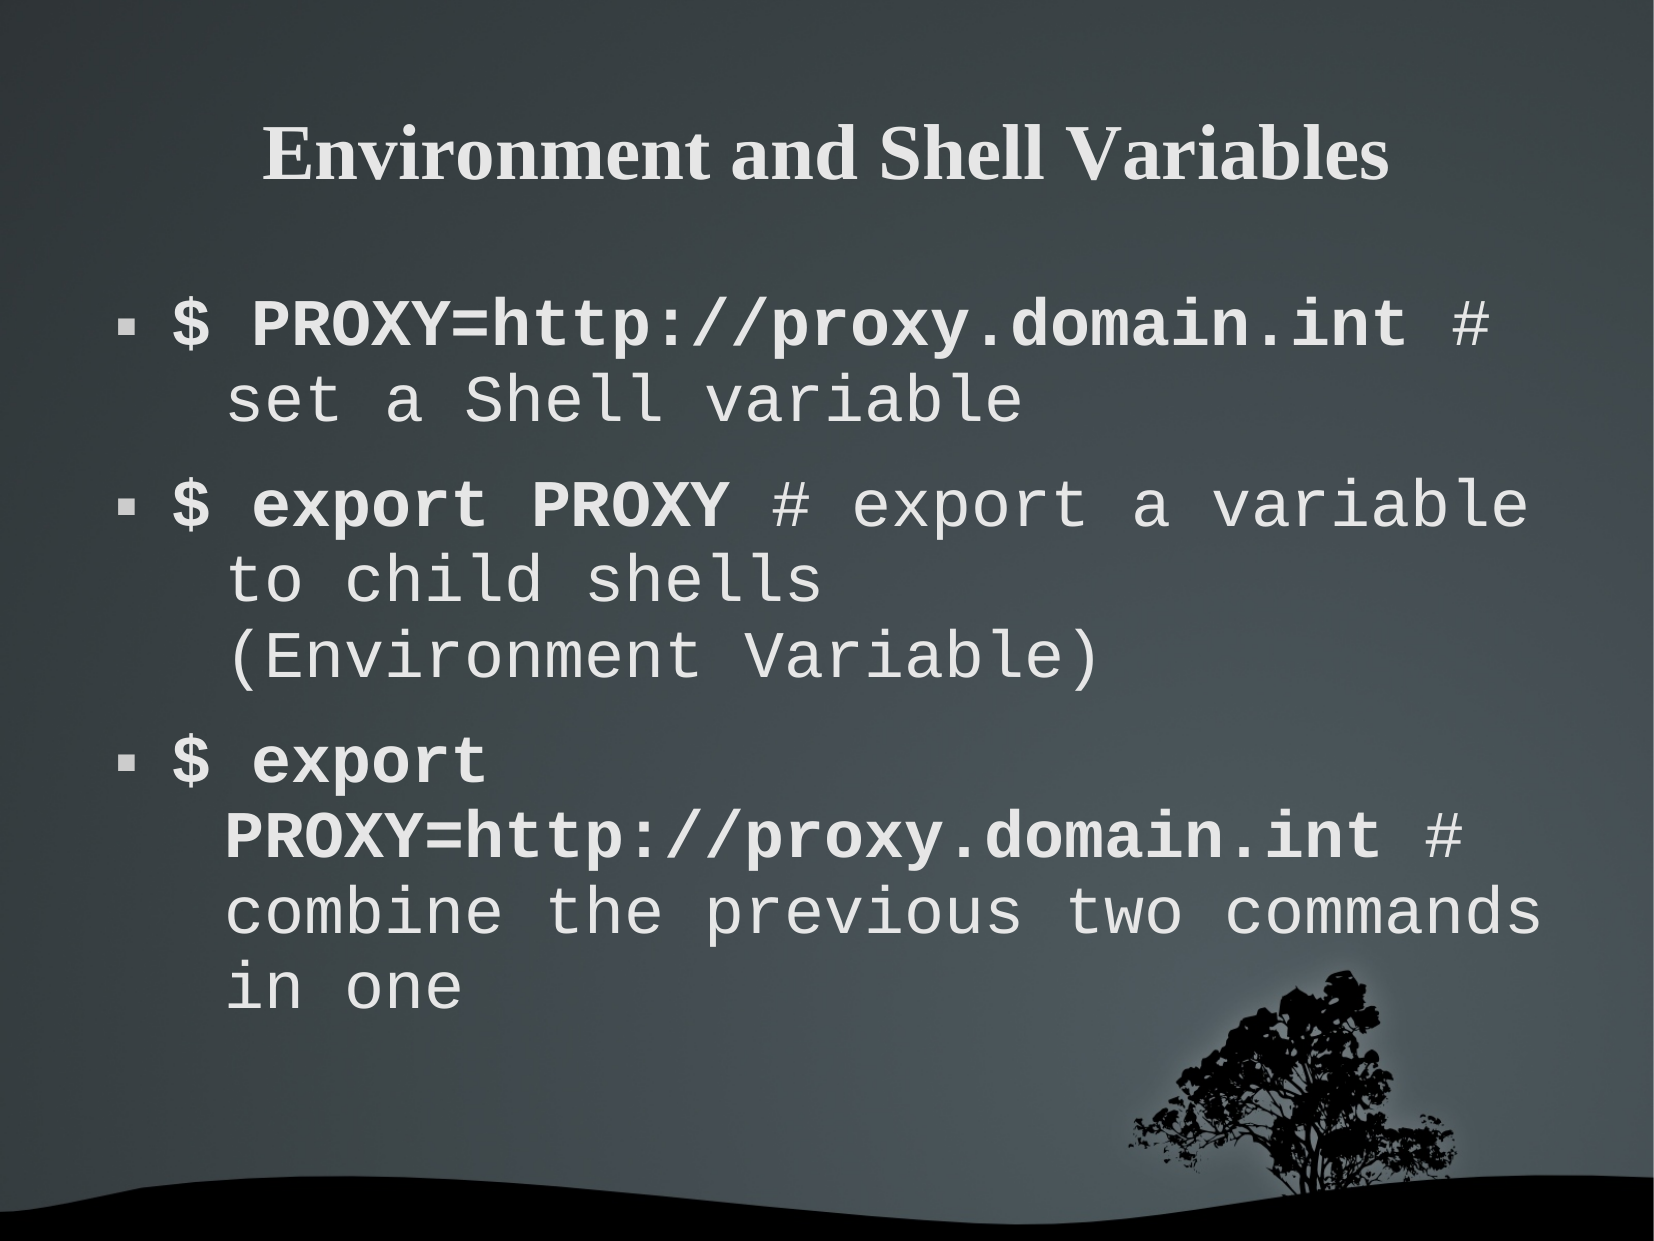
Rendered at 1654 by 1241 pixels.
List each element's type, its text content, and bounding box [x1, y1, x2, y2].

list $ PROXY=http://proxy.domain.int # set a Shell variable $ export PROXY # export a variable to child shells (Environment Variable) $ export PROXY=http://proxy.domain.int # combine the previous two commands in one [82, 290, 1571, 1109]
picture [0, 0, 1654, 1241]
title Environment and Shell Variables [82, 0, 1571, 290]
